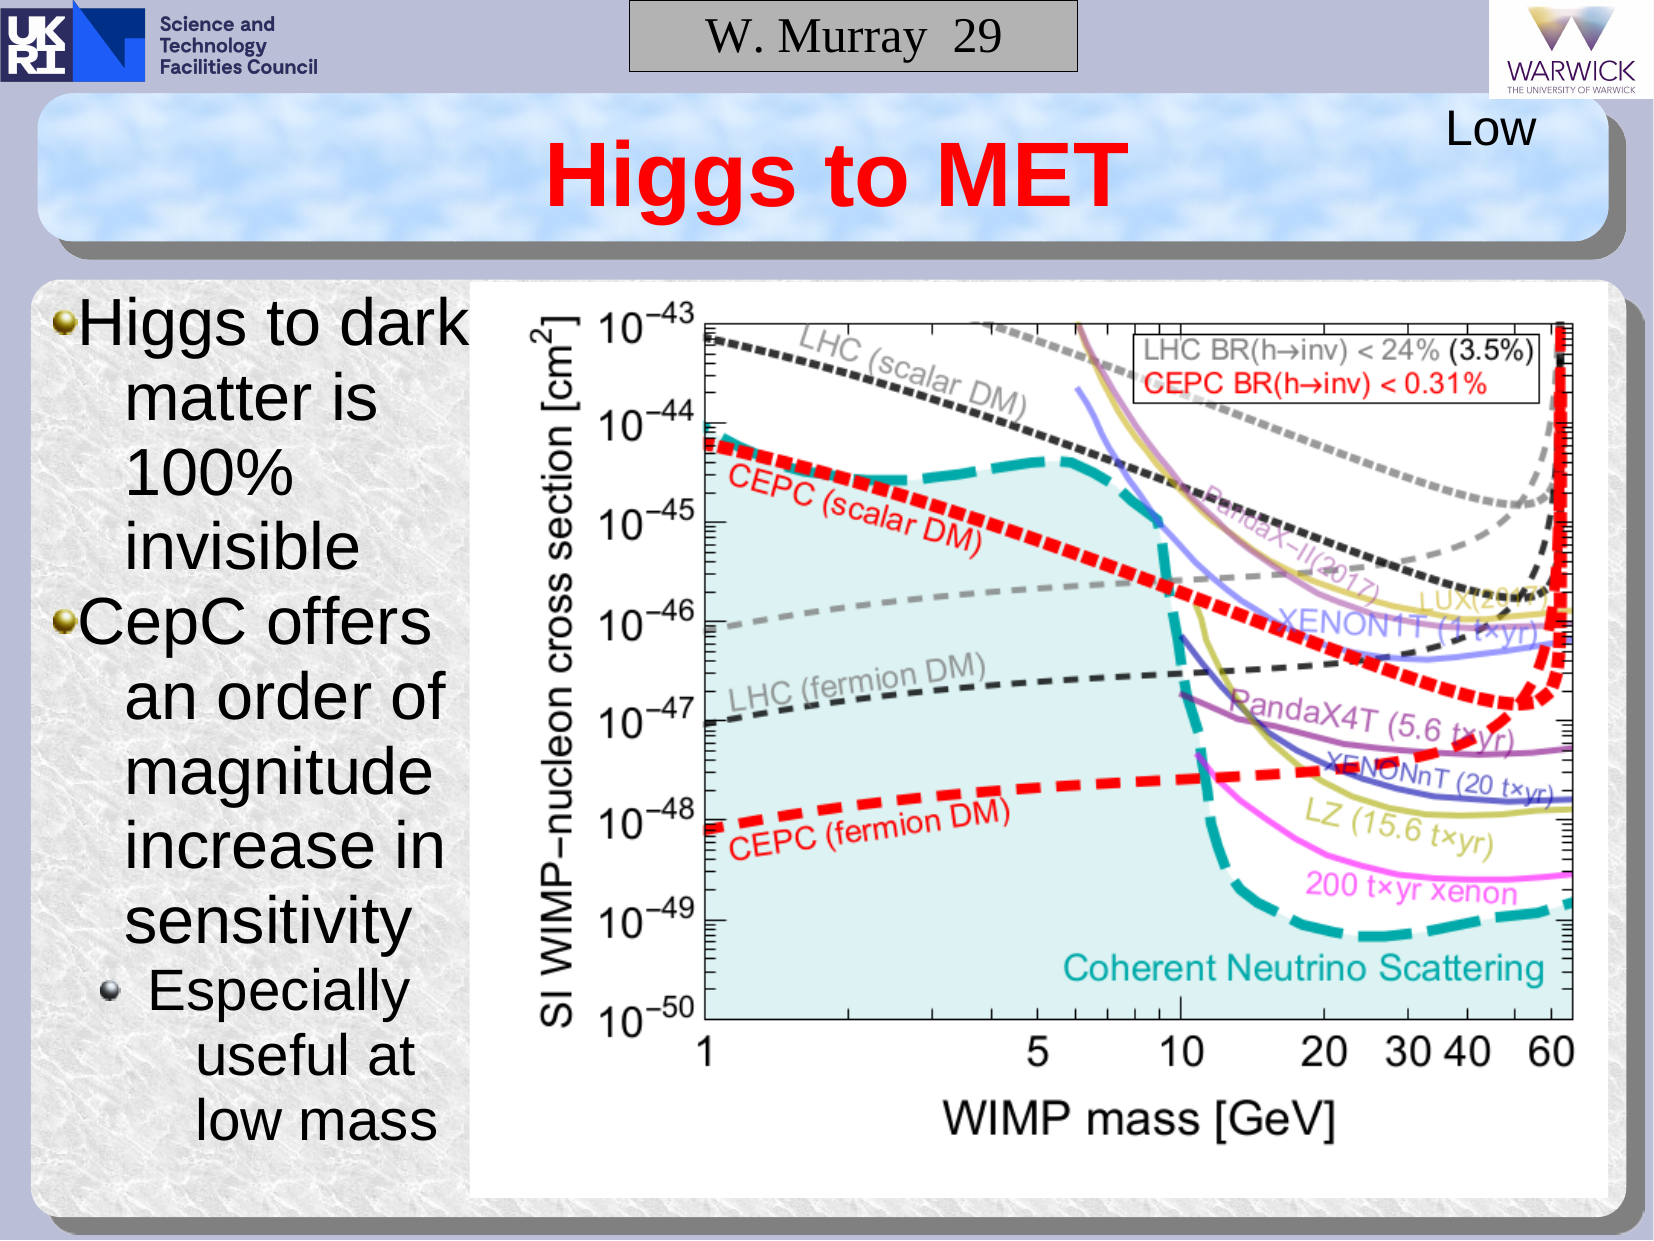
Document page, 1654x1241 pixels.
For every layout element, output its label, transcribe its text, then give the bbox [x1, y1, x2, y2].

title Higgs to MET [90, 101, 1584, 249]
list Higgs to dark matter is 100% invisible CepC offers an order of magnitude increase in sensitivity Especially useful at low mass [53, 285, 469, 1193]
picture [30, 279, 1627, 1218]
picture [0, 0, 317, 82]
picture [37, 0, 1654, 242]
text_box Low [1444, 100, 1596, 157]
picture [1584, 101, 1609, 240]
